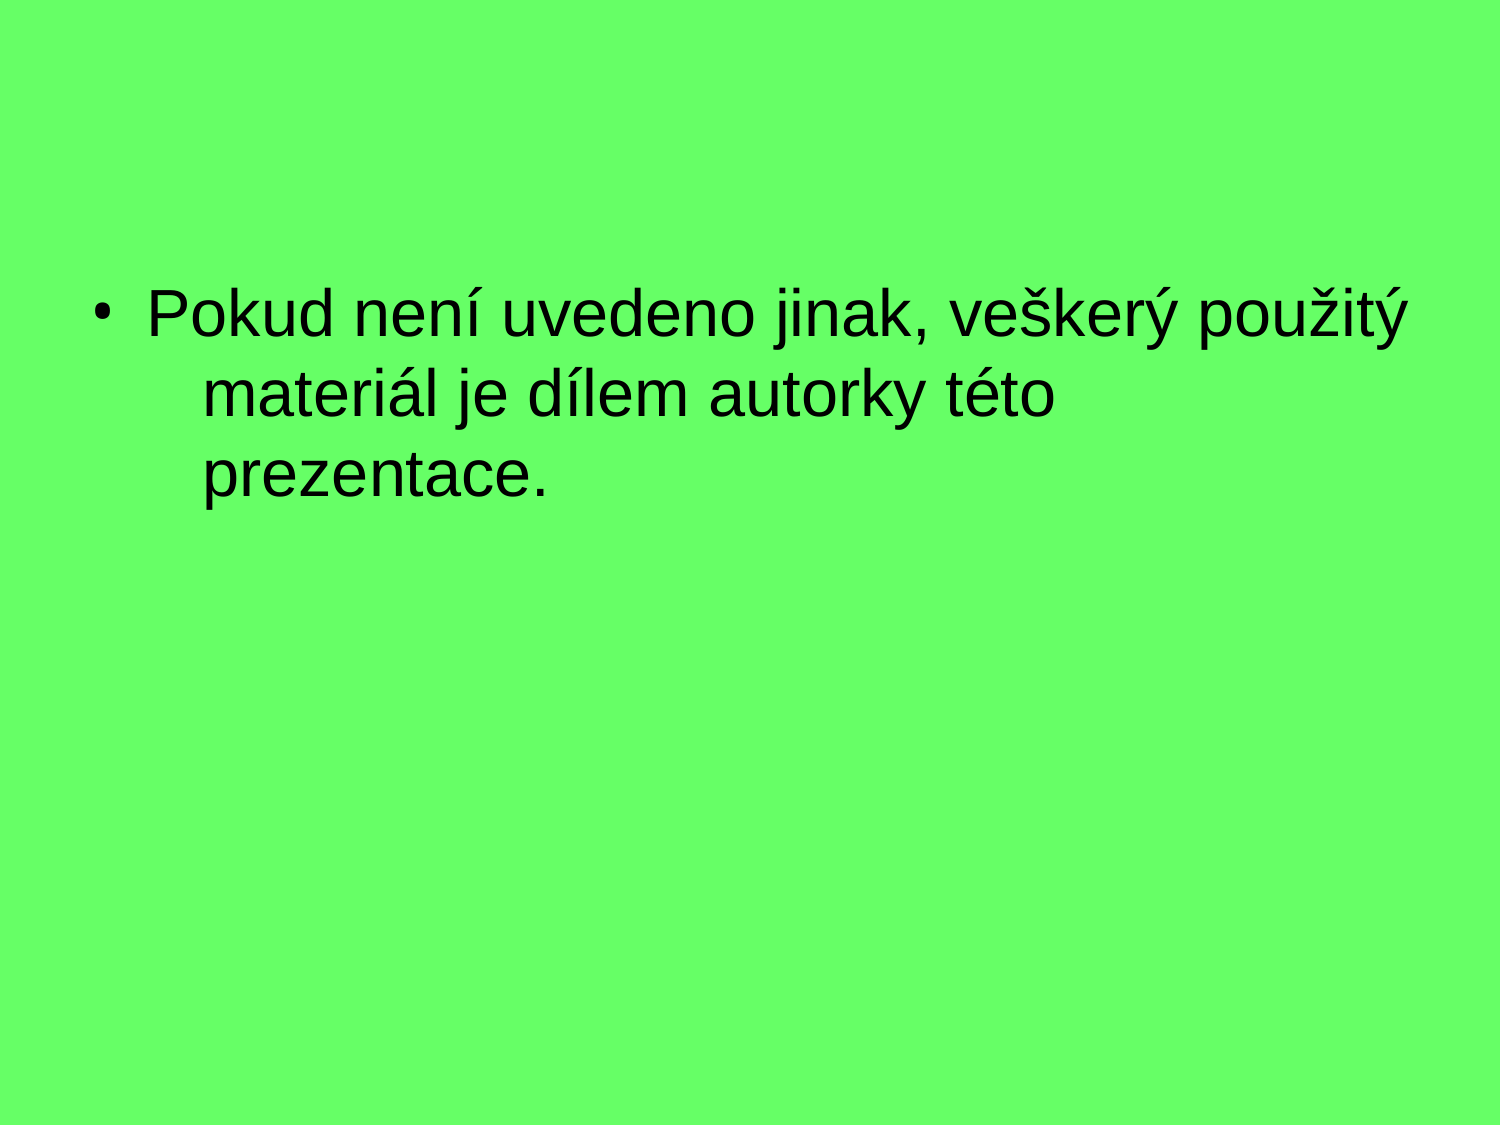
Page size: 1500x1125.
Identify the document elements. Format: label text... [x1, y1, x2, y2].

list Pokud není uvedeno jinak, veškerý použitý materiál je dílem autorky této prezentace. [75, 262, 1426, 1005]
